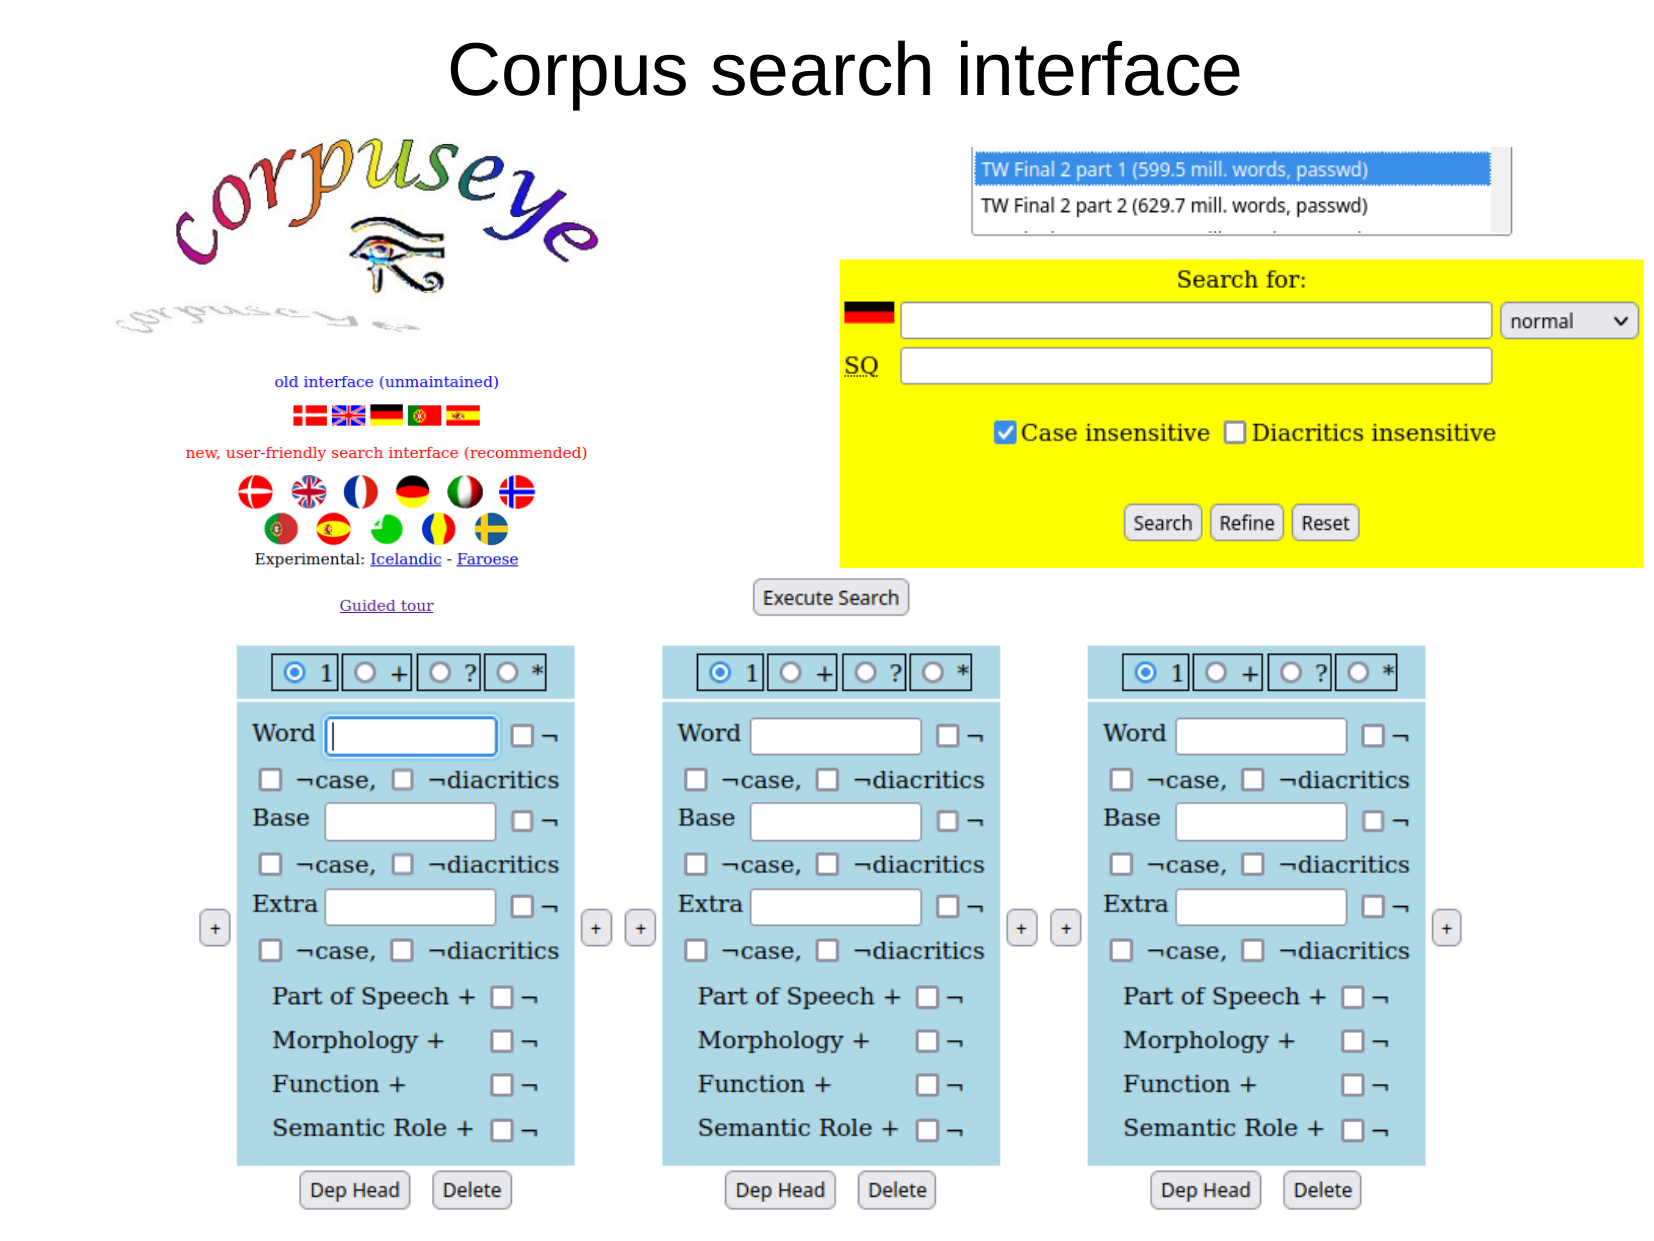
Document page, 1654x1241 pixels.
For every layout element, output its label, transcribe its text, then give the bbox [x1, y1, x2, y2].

title Corpus search interface [101, 19, 1591, 121]
picture [94, 135, 1647, 1224]
